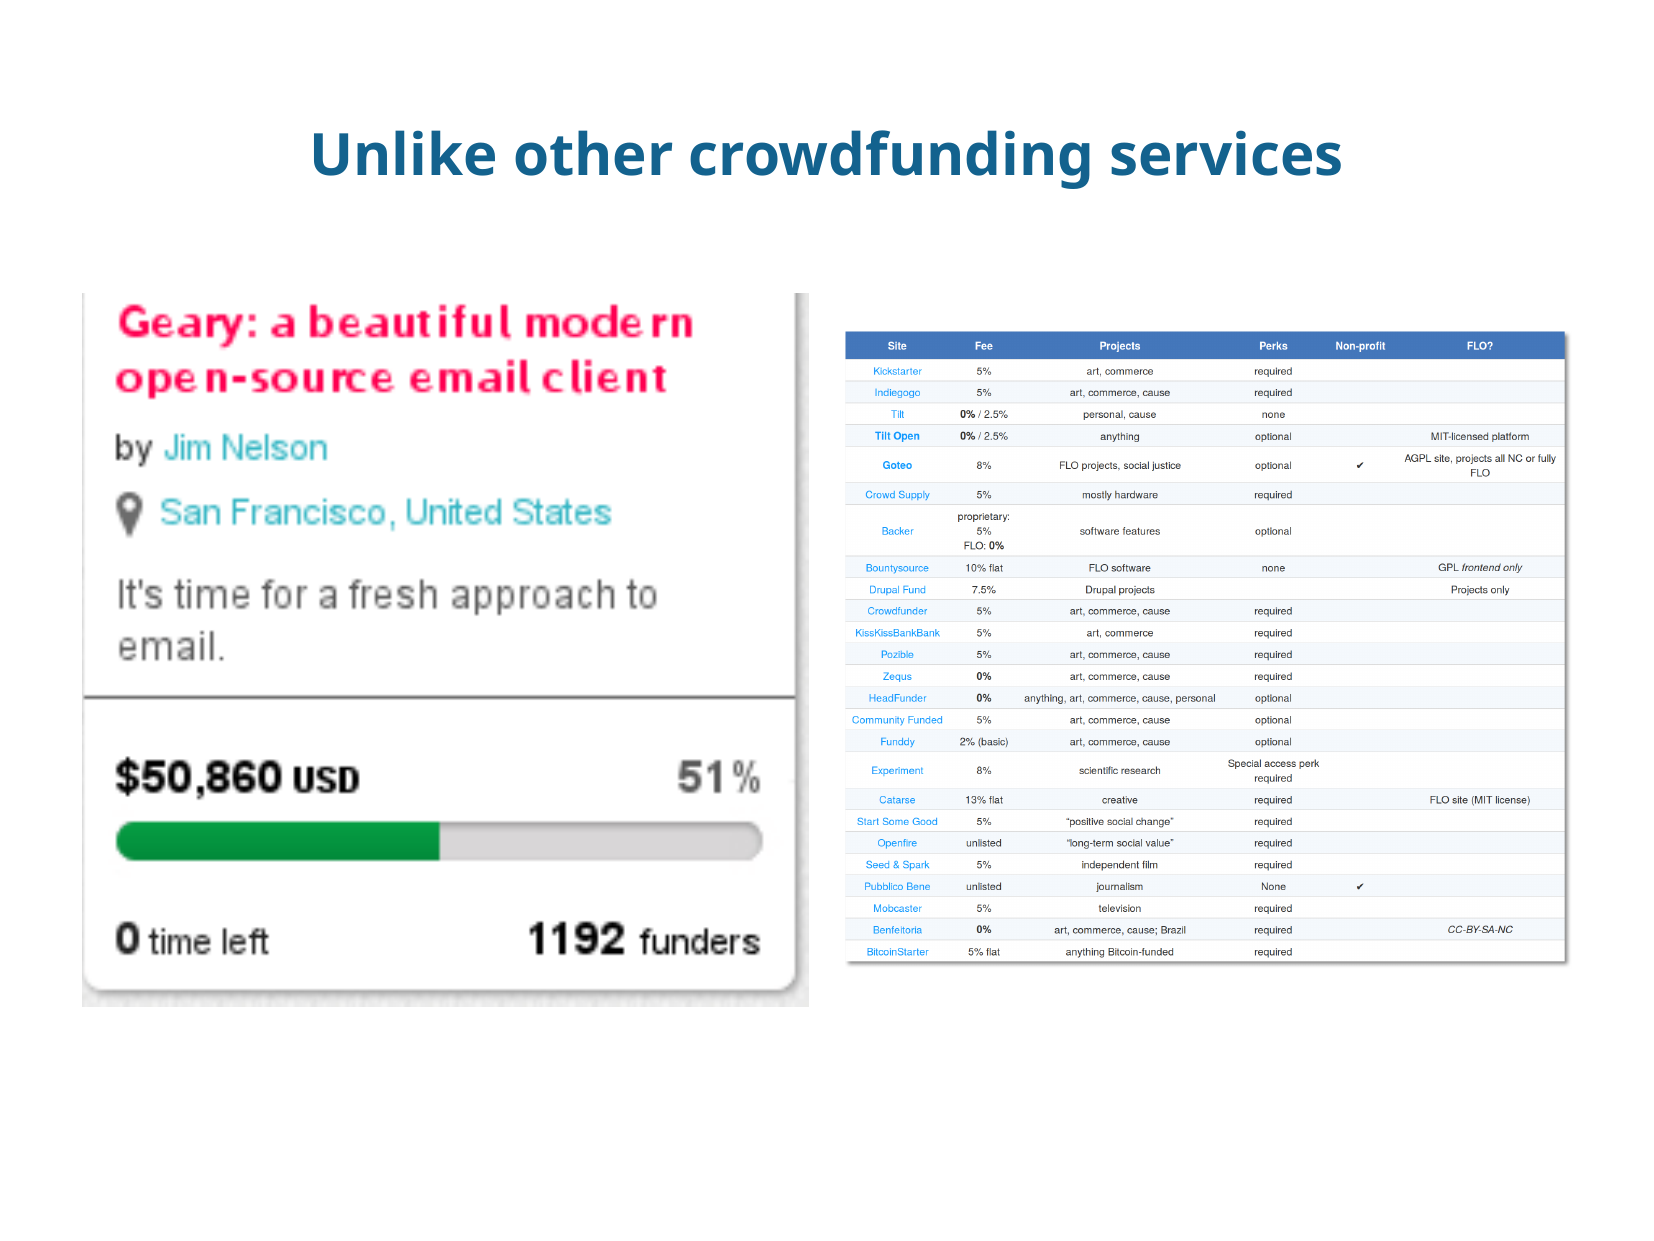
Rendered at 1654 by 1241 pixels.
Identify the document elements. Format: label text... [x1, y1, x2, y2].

picture [845, 331, 1572, 969]
picture [82, 293, 809, 1007]
title Unlike other crowdfunding services [82, 49, 1571, 257]
